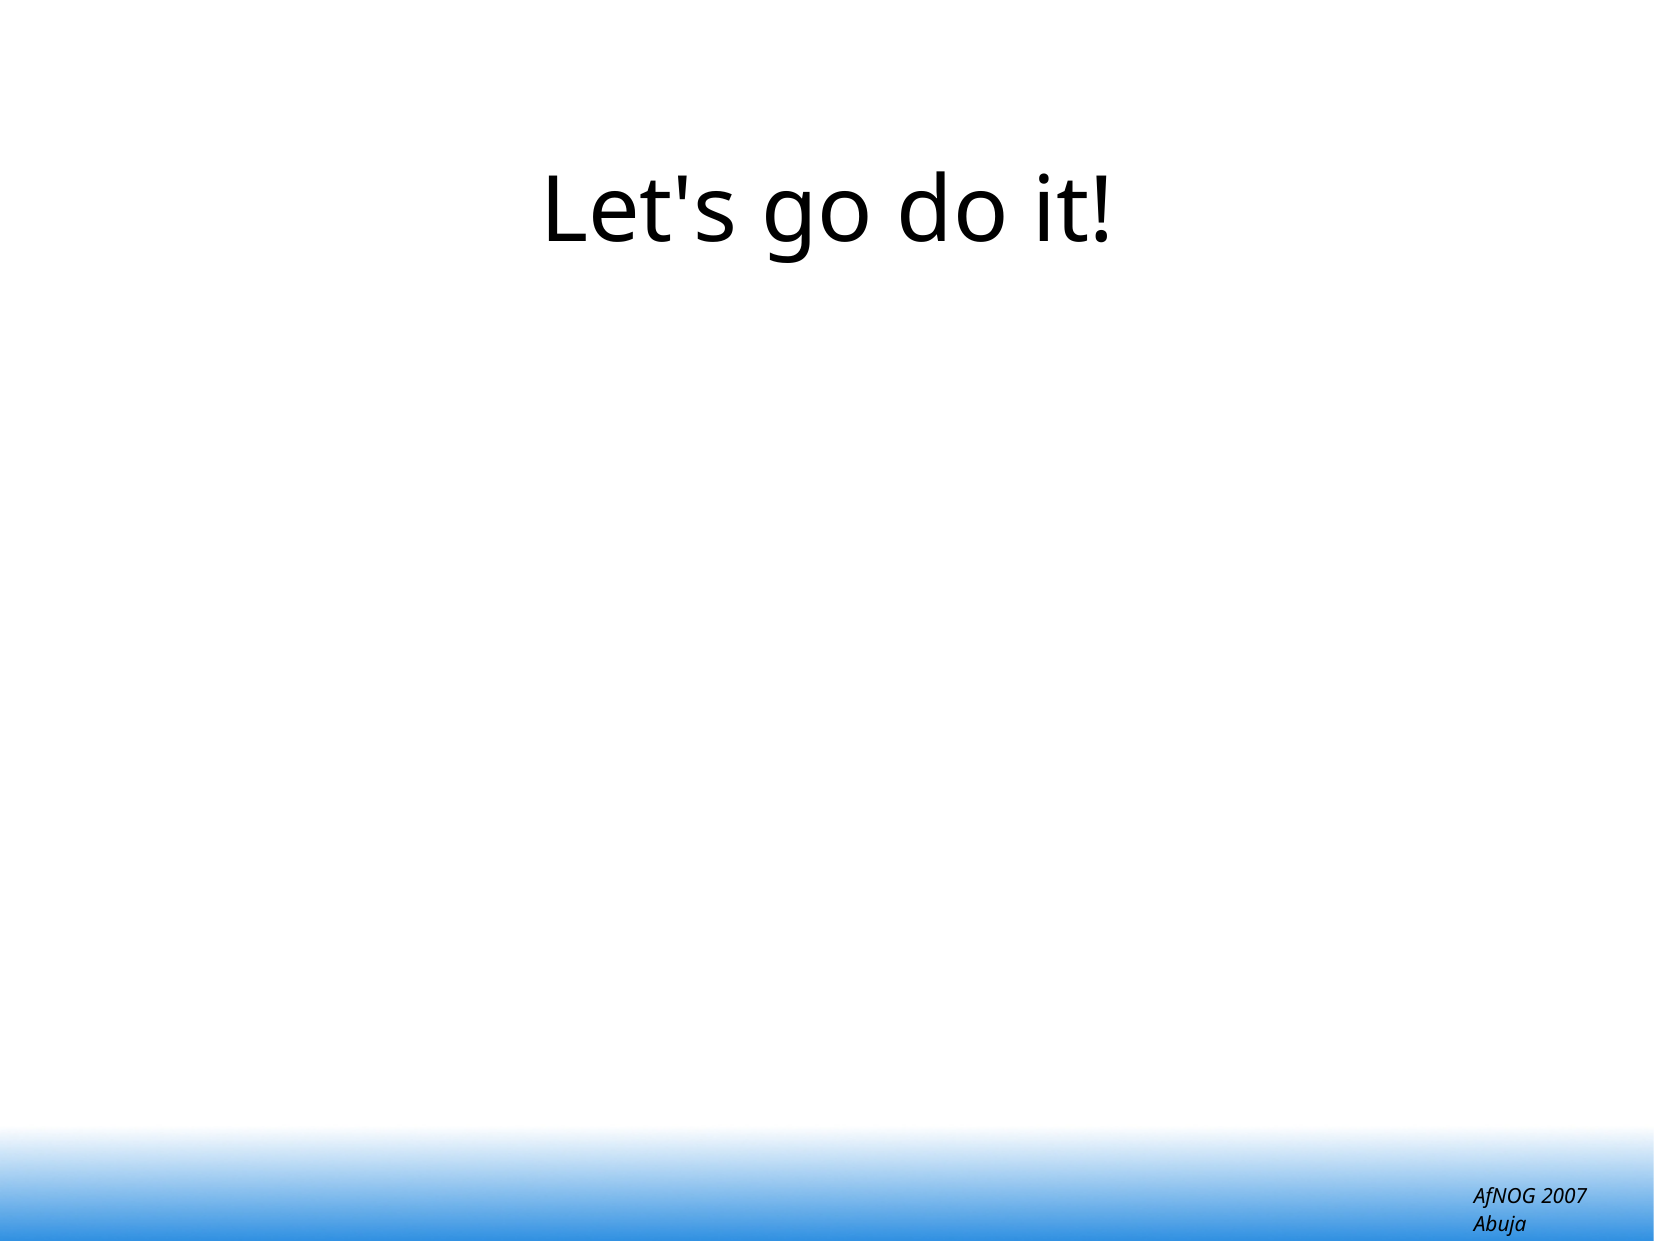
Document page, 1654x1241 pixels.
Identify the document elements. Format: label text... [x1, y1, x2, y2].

title Let's go do it! [121, 102, 1534, 310]
picture [0, 1124, 1654, 1241]
